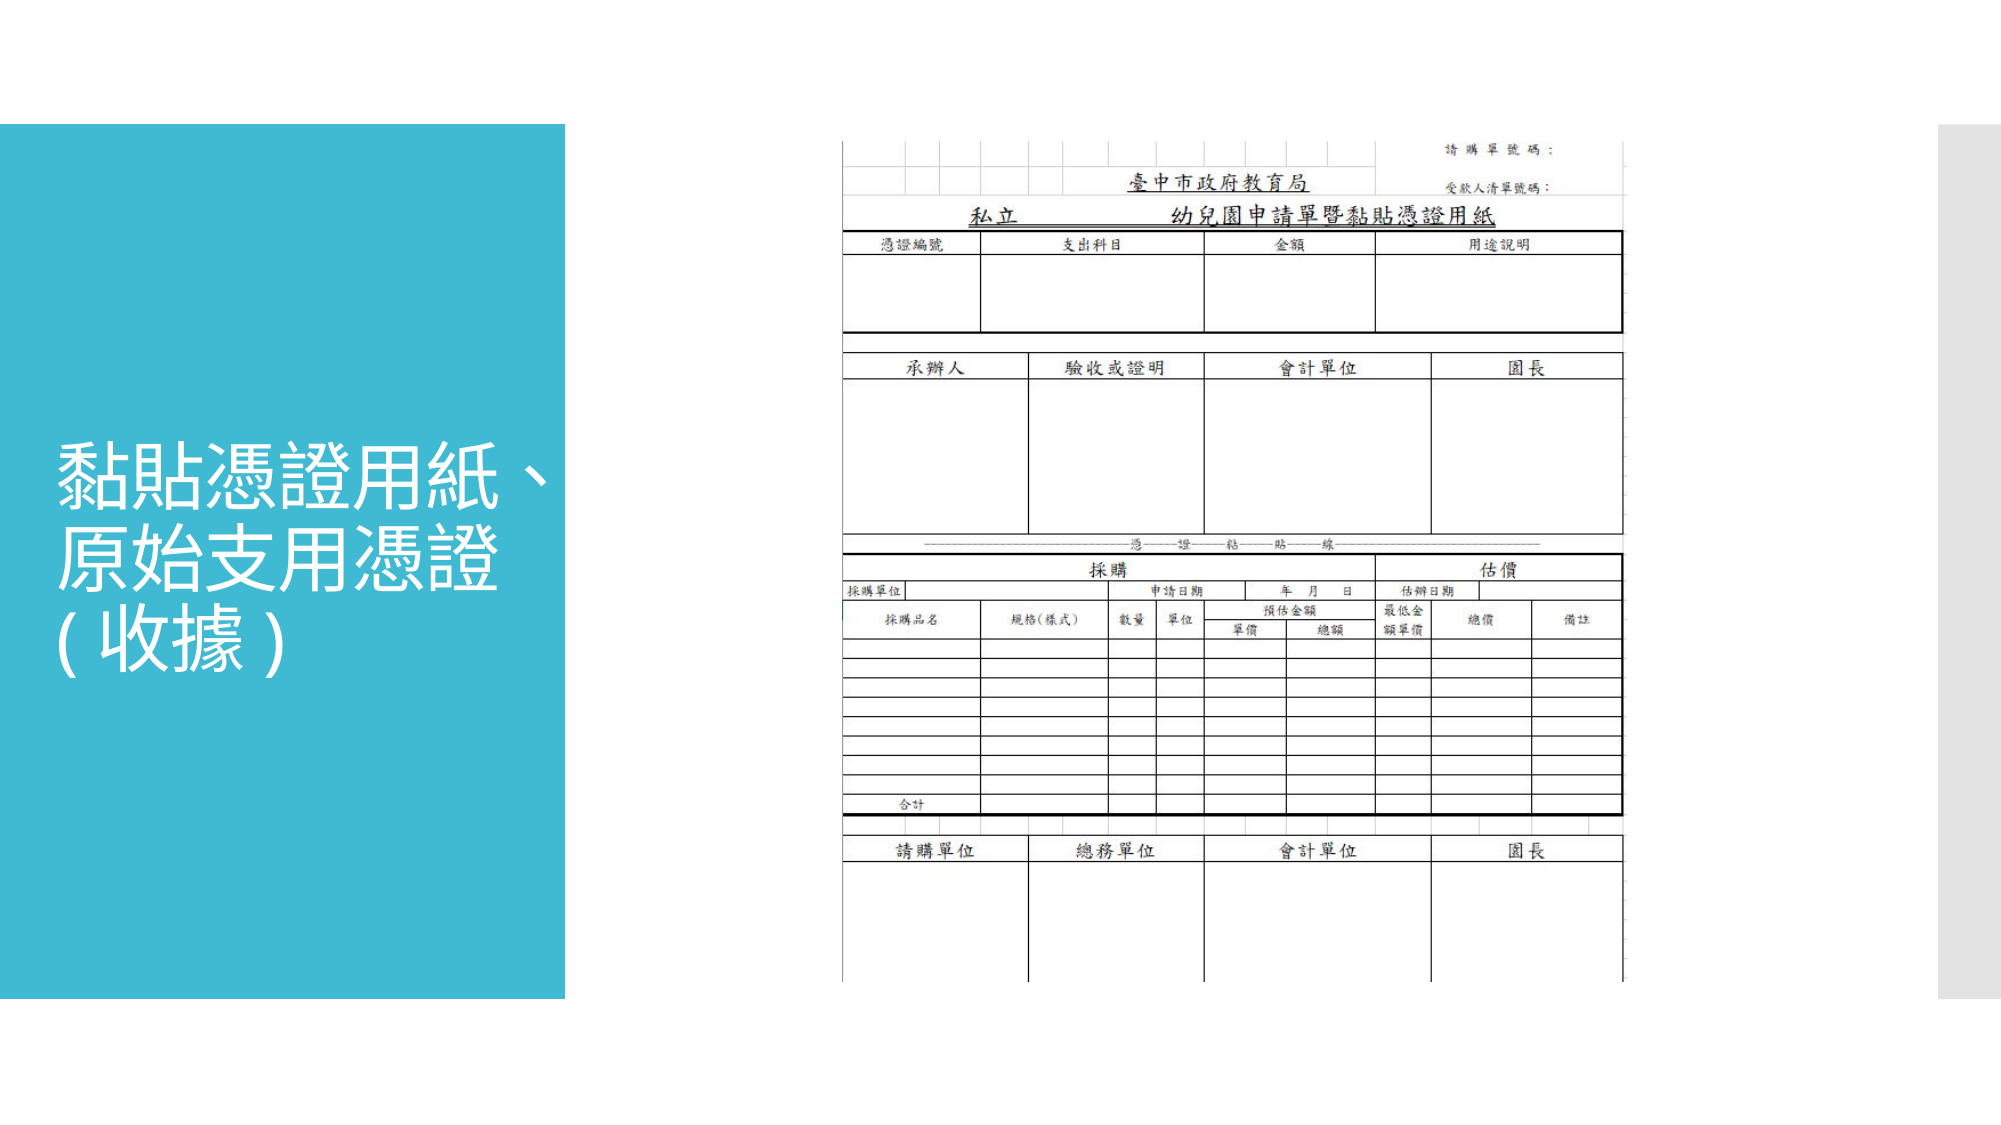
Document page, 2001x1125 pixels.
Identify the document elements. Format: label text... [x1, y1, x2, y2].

title 黏貼憑證用紙、原始支用憑證(收據) [41, 184, 526, 940]
picture [842, 141, 1627, 982]
